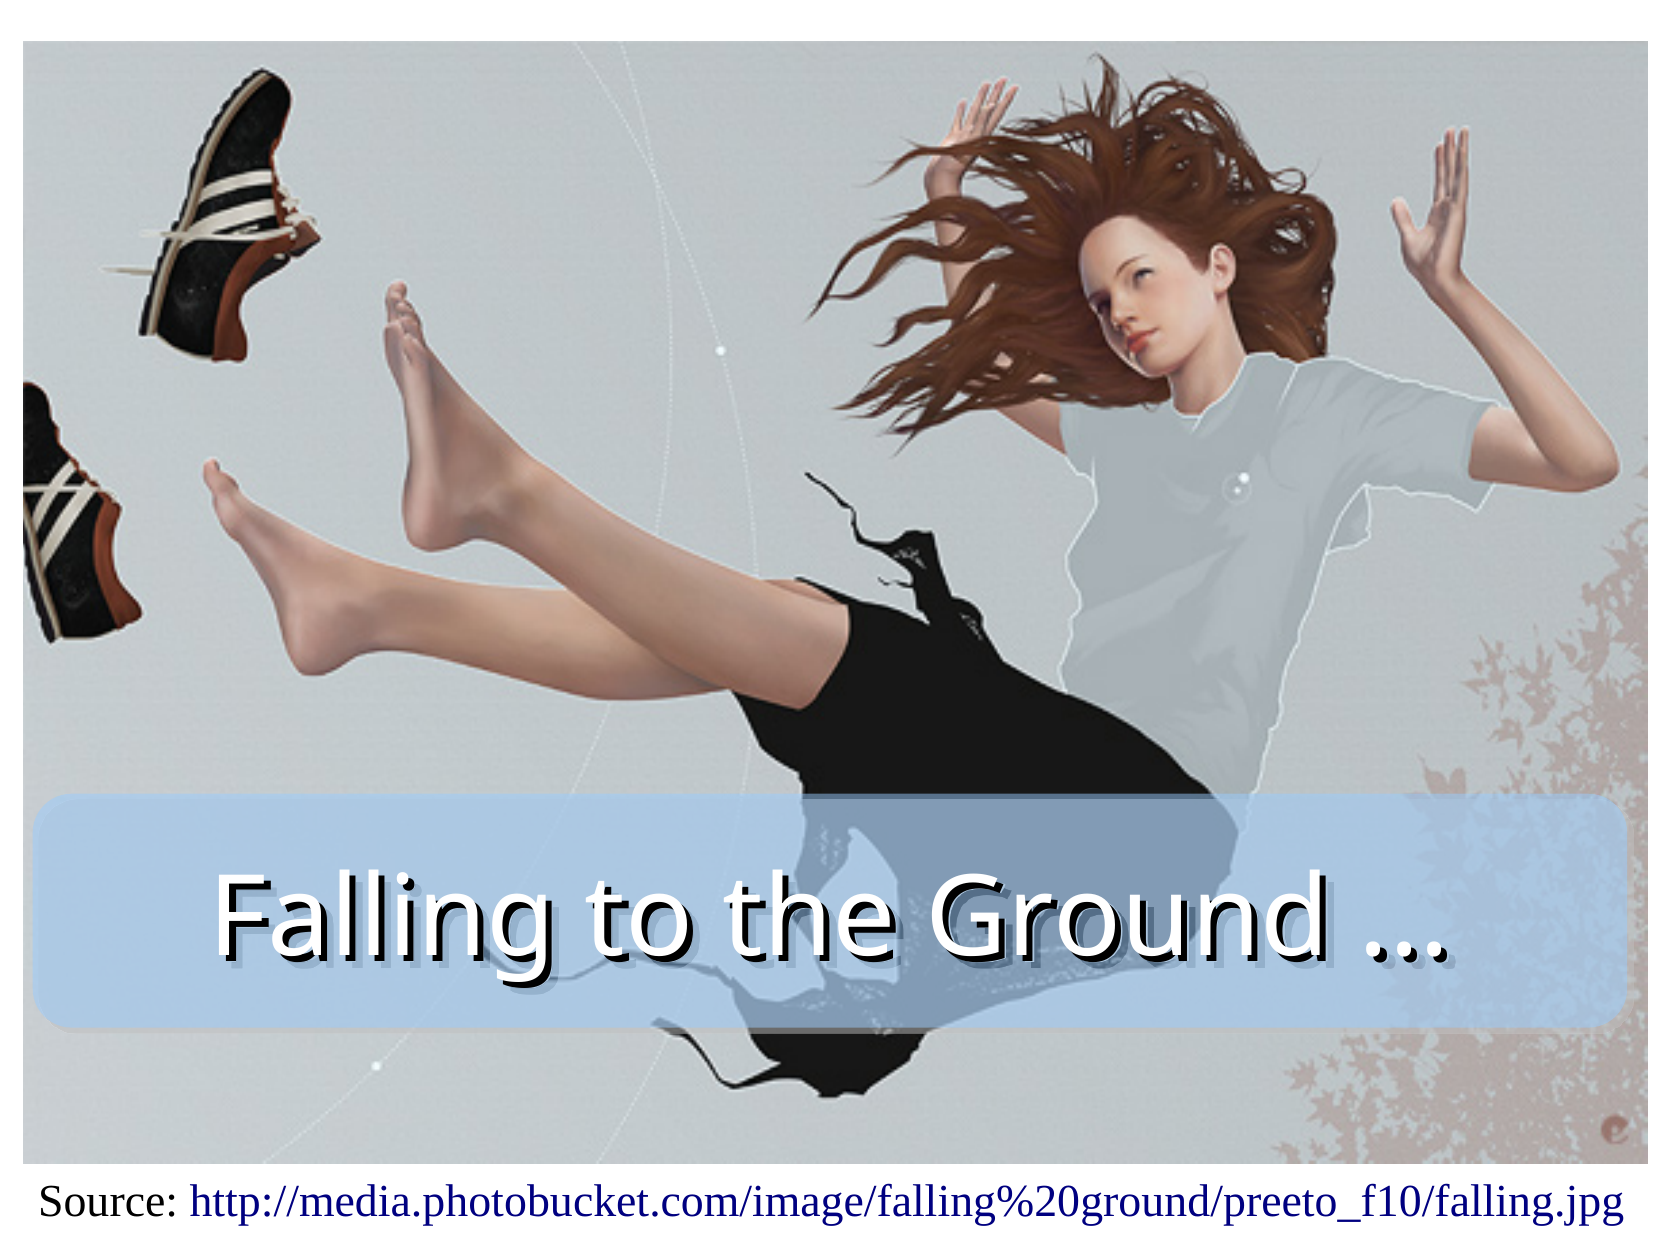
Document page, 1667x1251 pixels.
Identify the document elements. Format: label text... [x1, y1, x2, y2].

text_box Source: http://media.photobucket.com/image/falling%20ground/preeto_f10/falling.jpg [23, 1164, 1642, 1239]
picture [23, 41, 1648, 1164]
text_box Falling to the Ground ... [32, 793, 1628, 1028]
